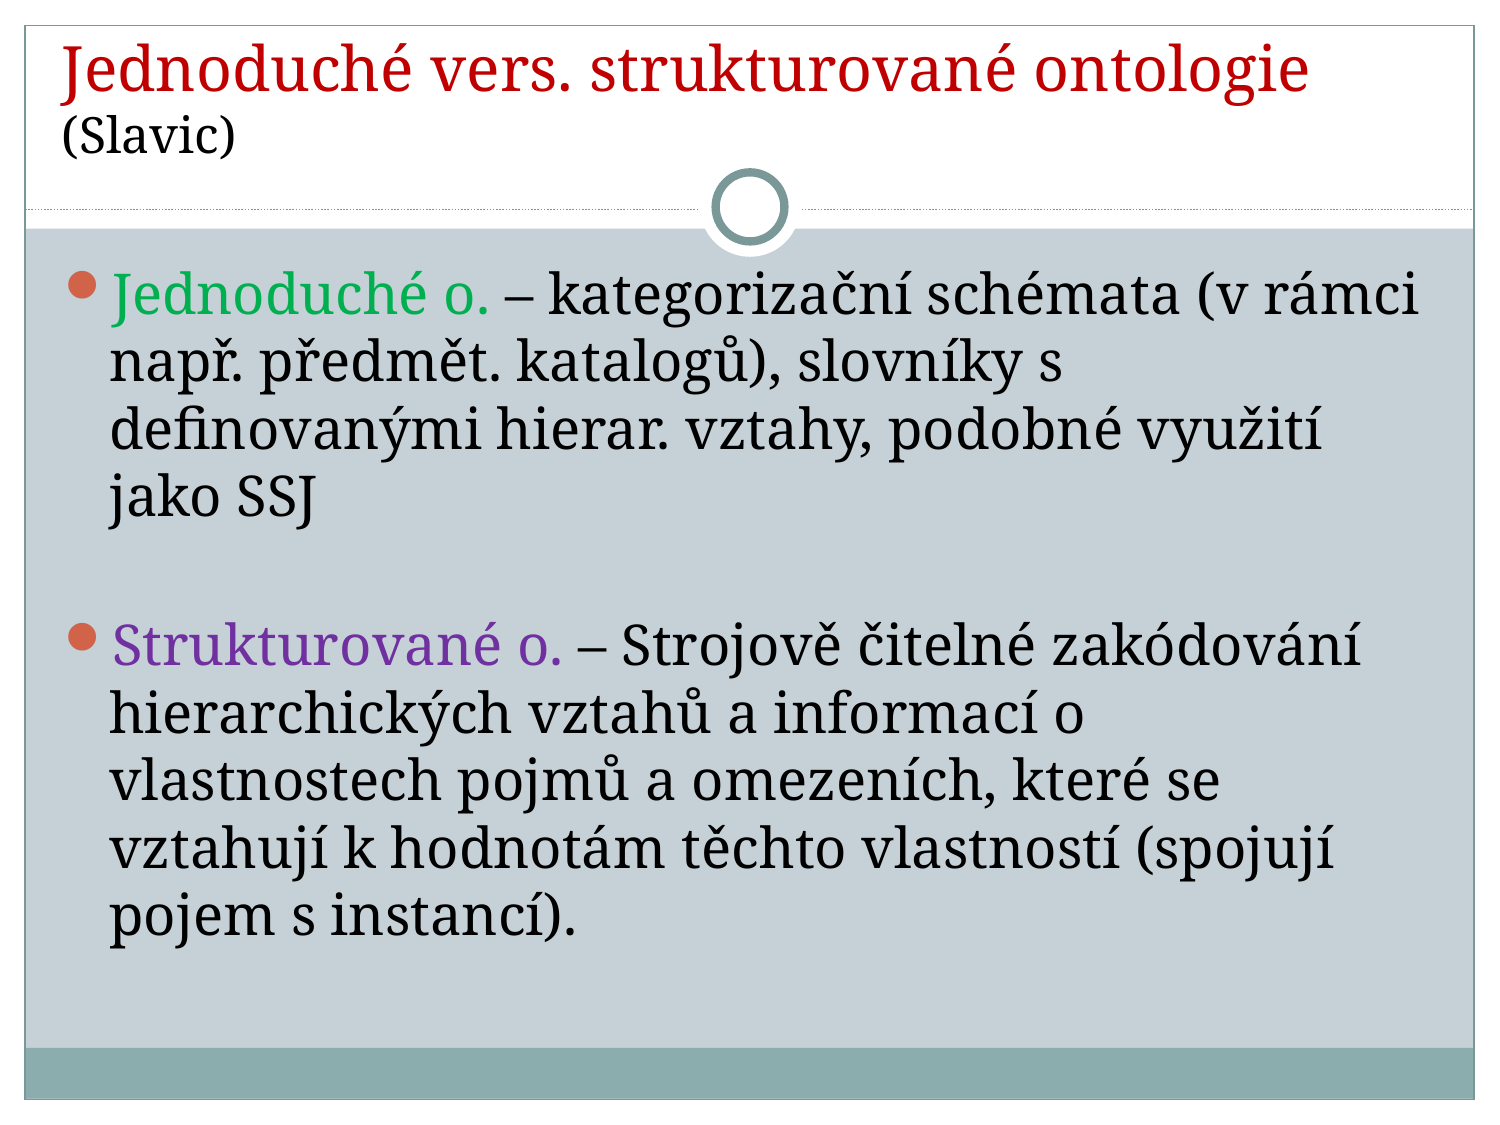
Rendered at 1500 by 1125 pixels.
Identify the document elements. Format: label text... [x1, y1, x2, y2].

list Jednoduché o. – kategorizační schémata (v rámci např. předmět. katalogů), slovníky s definovanými hierar. vztahy, podobné využití jako SSJ Strukturované o. – Strojově čitelné zakódování hierarchických vztahů a informací o vlastnostech pojmů a omezeních, které se vztahují k hodnotám těchto vlastností (spojují pojem s instancí). [49, 250, 1445, 1001]
title Jednoduché vers. strukturované ontologie (Slavic) [46, 46, 1447, 172]
